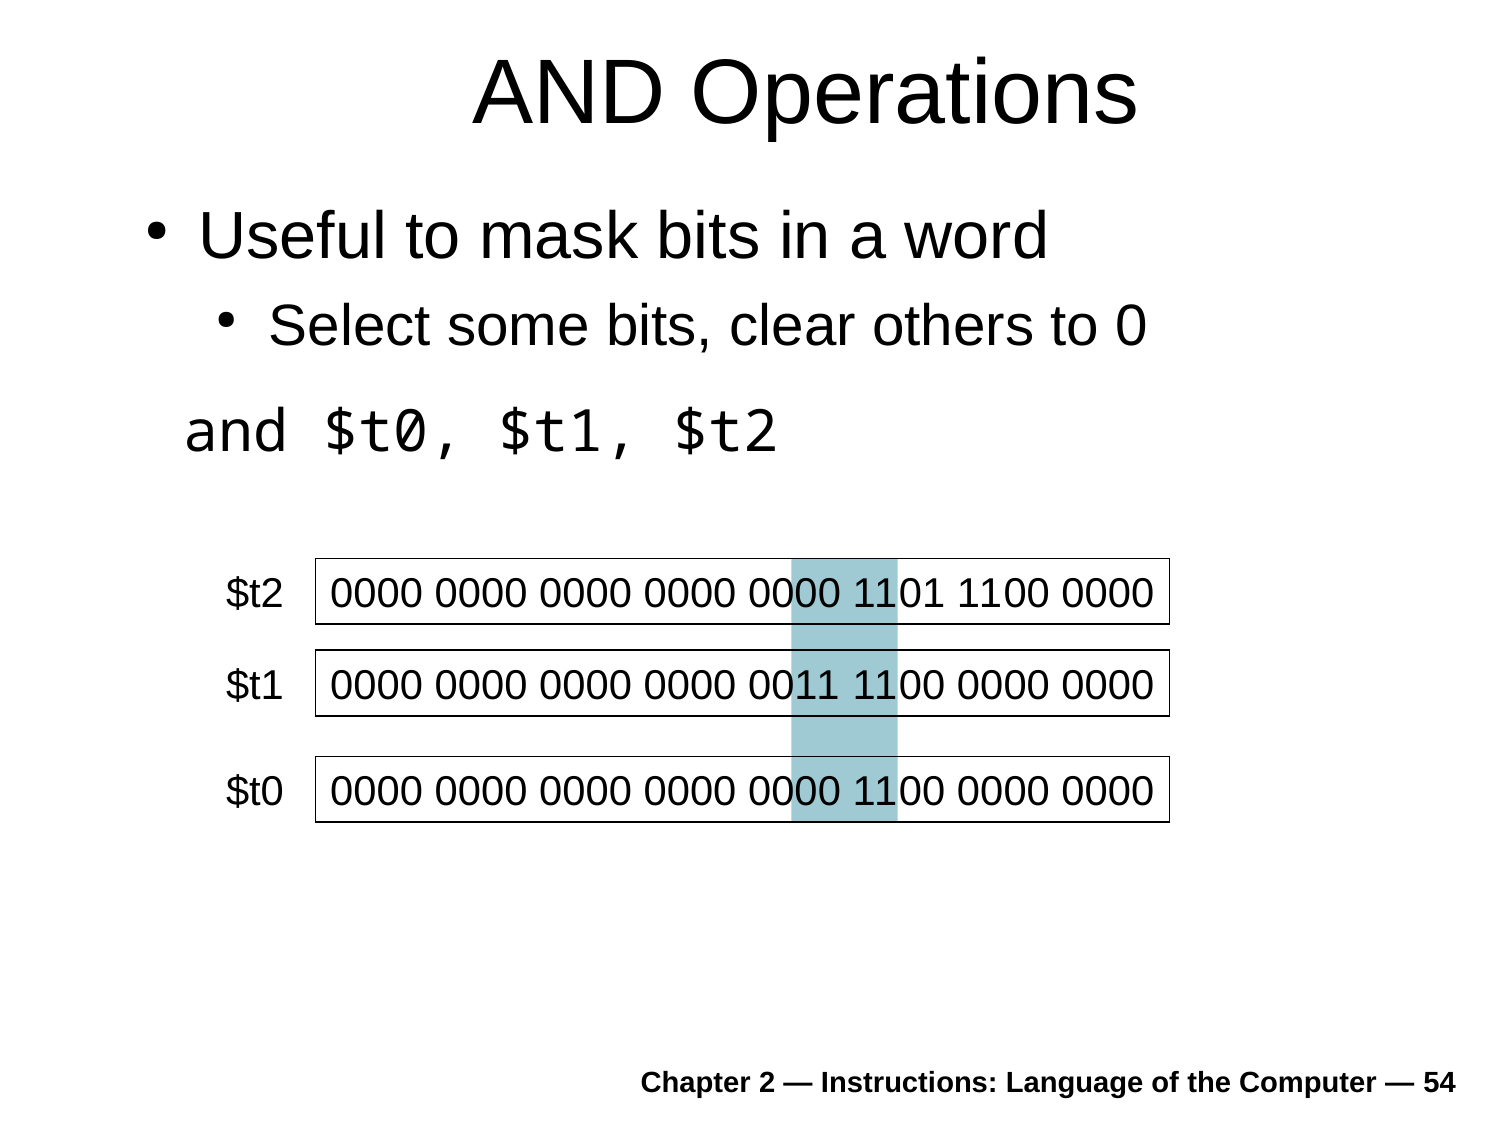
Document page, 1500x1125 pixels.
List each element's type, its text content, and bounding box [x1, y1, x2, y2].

text_box 0000 0000 0000 0000 0000 1101 1100 0000 [315, 558, 1170, 624]
text_box [791, 716, 898, 756]
title AND Operations [112, 23, 1468, 149]
text_box $t0 [211, 756, 300, 822]
list Useful to mask bits in a word Select some bits, clear others to 0 and $t0, $t1, $t2 [112, 184, 1469, 525]
text_box 0000 0000 0000 0000 0011 1100 0000 0000 [315, 650, 1170, 716]
text_box [791, 624, 898, 650]
text_box $t1 [211, 650, 300, 716]
text_box Chapter 2 — Instructions: Language of the Computer — <number> [277, 1046, 1471, 1106]
text_box 0000 0000 0000 0000 0000 1100 0000 0000 [315, 756, 1170, 822]
text_box $t2 [211, 558, 300, 624]
